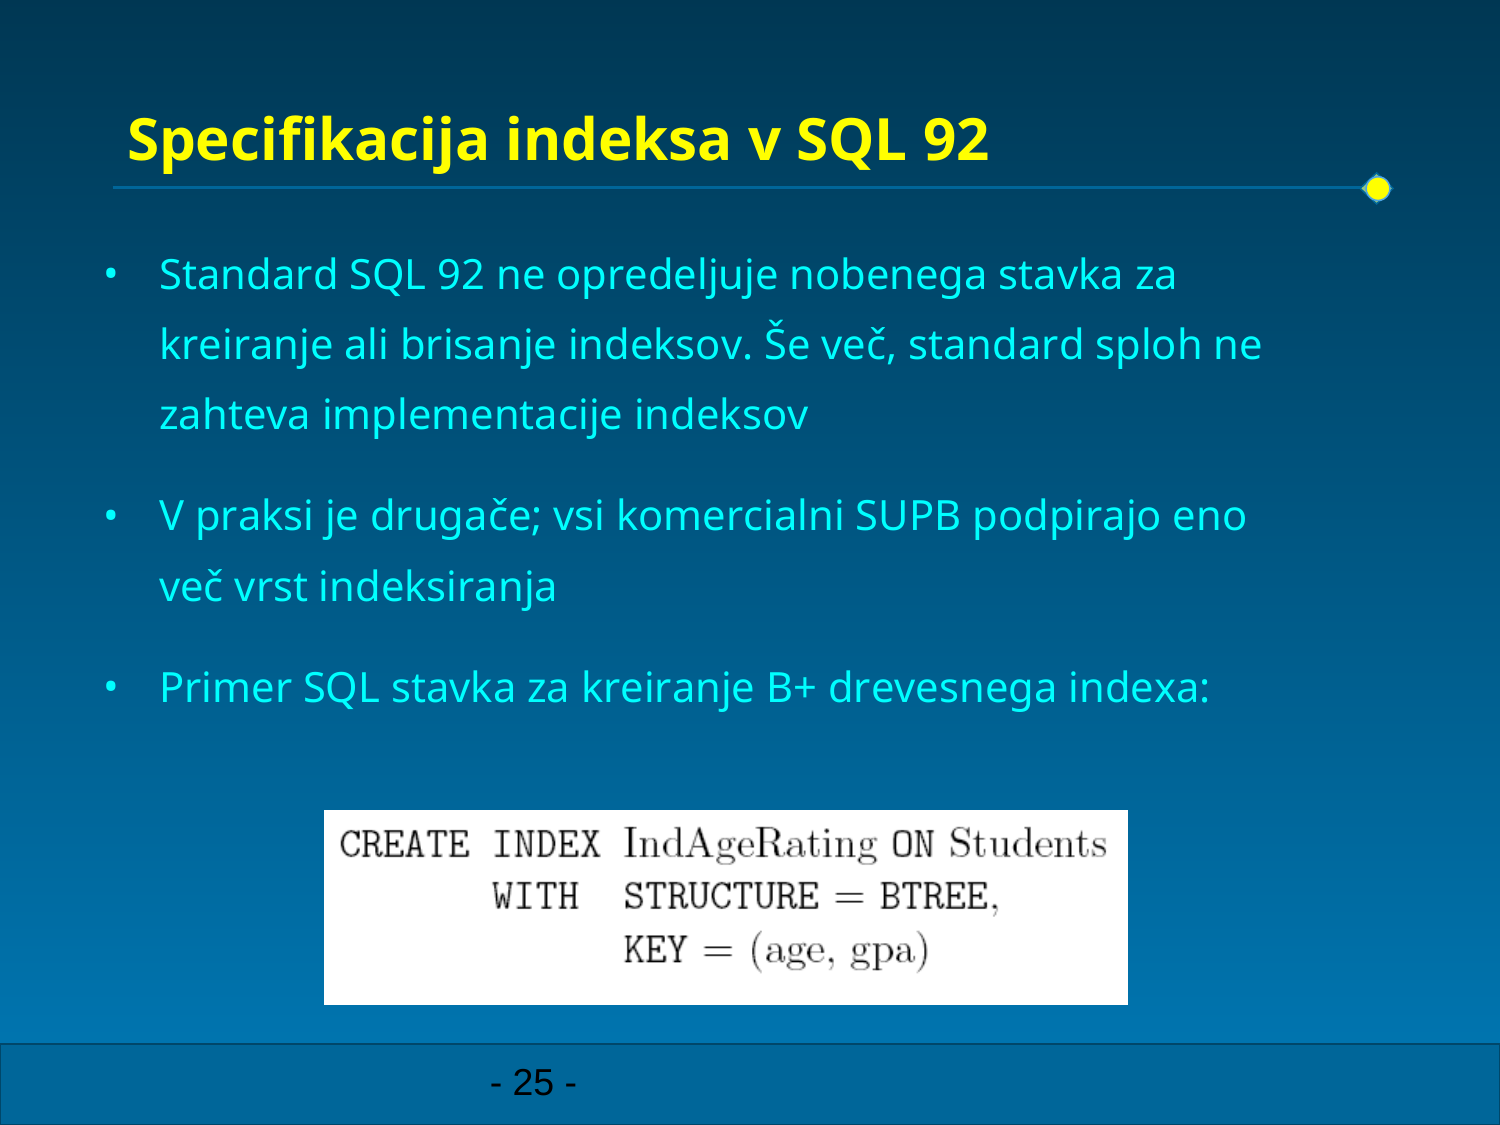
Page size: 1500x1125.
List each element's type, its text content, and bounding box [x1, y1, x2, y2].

title Specifikacija indeksa v SQL 92 [112, 94, 1388, 181]
picture [325, 811, 1127, 1004]
list Standard SQL 92 ne opredeljuje nobenega stavka za kreiranje ali brisanje indeksov. Še več, standard sploh ne zahteva implementacije indeksov V praksi je drugače; vsi komercialni SUPB podpirajo eno več vrst indeksiranja Primer SQL stavka za kreiranje B+ drevesnega indexa: [88, 219, 1299, 764]
